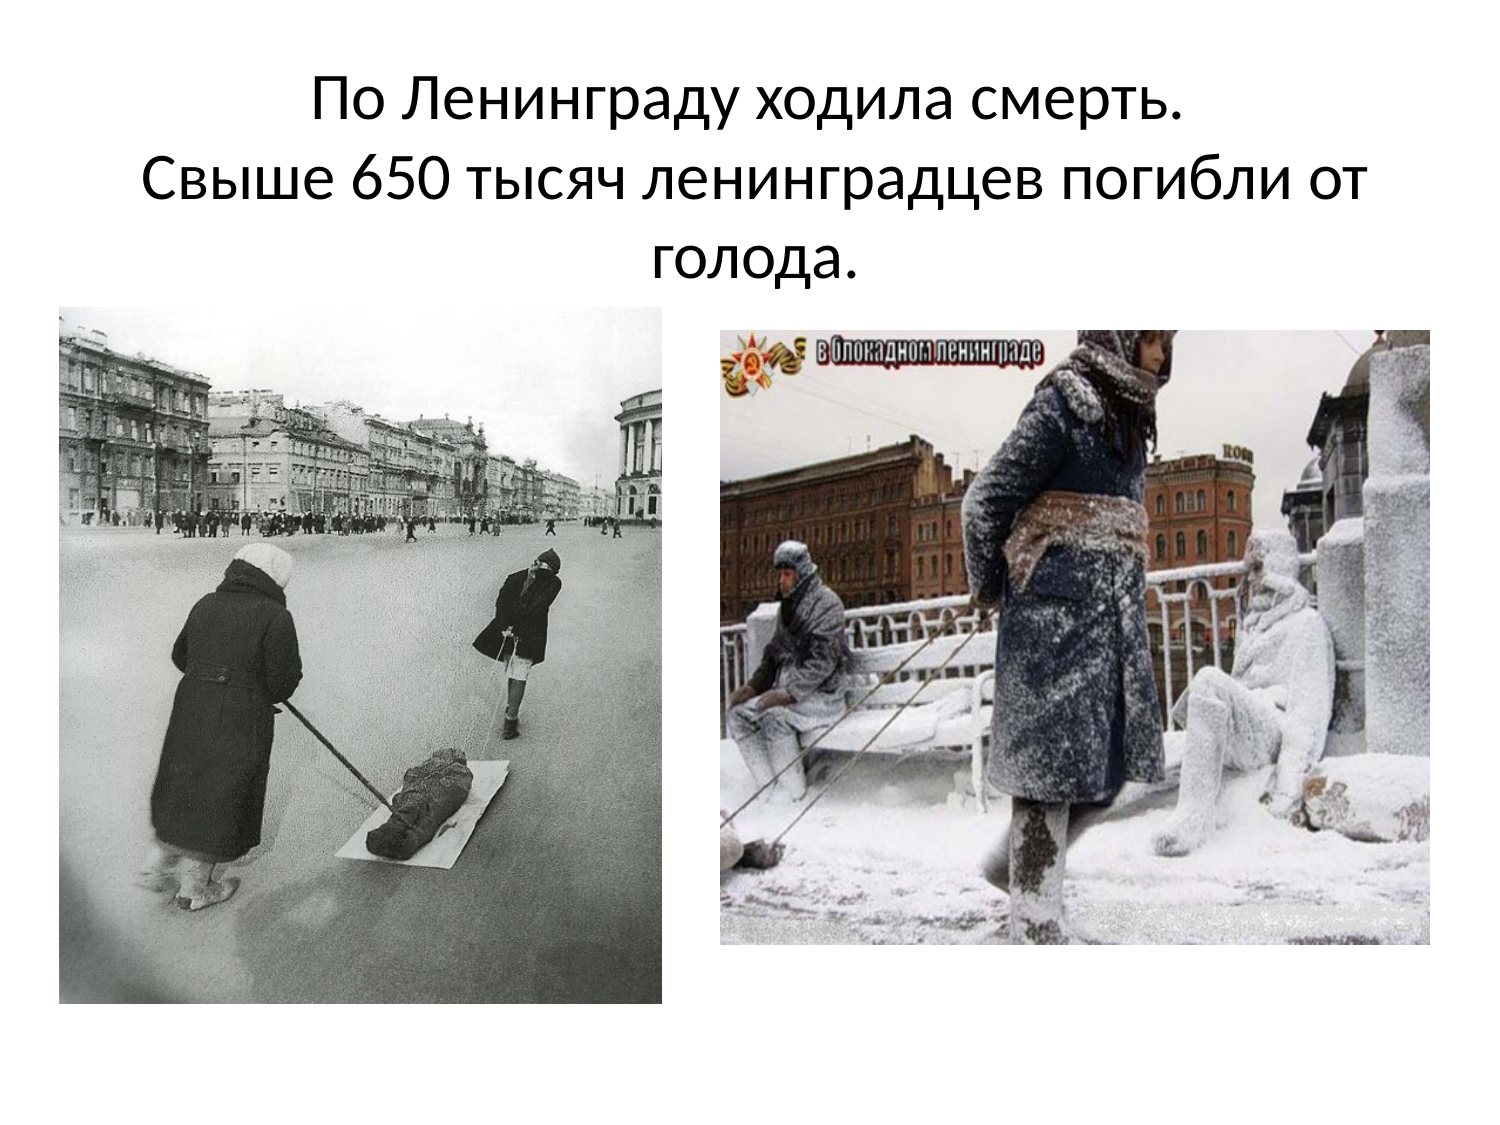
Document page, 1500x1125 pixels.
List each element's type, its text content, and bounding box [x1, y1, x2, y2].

picture [720, 330, 1430, 945]
title По Ленинграду ходила смерть. Свыше 650 тысяч ленинградцев погибли от голода. [35, 45, 1477, 282]
picture [59, 307, 662, 1004]
